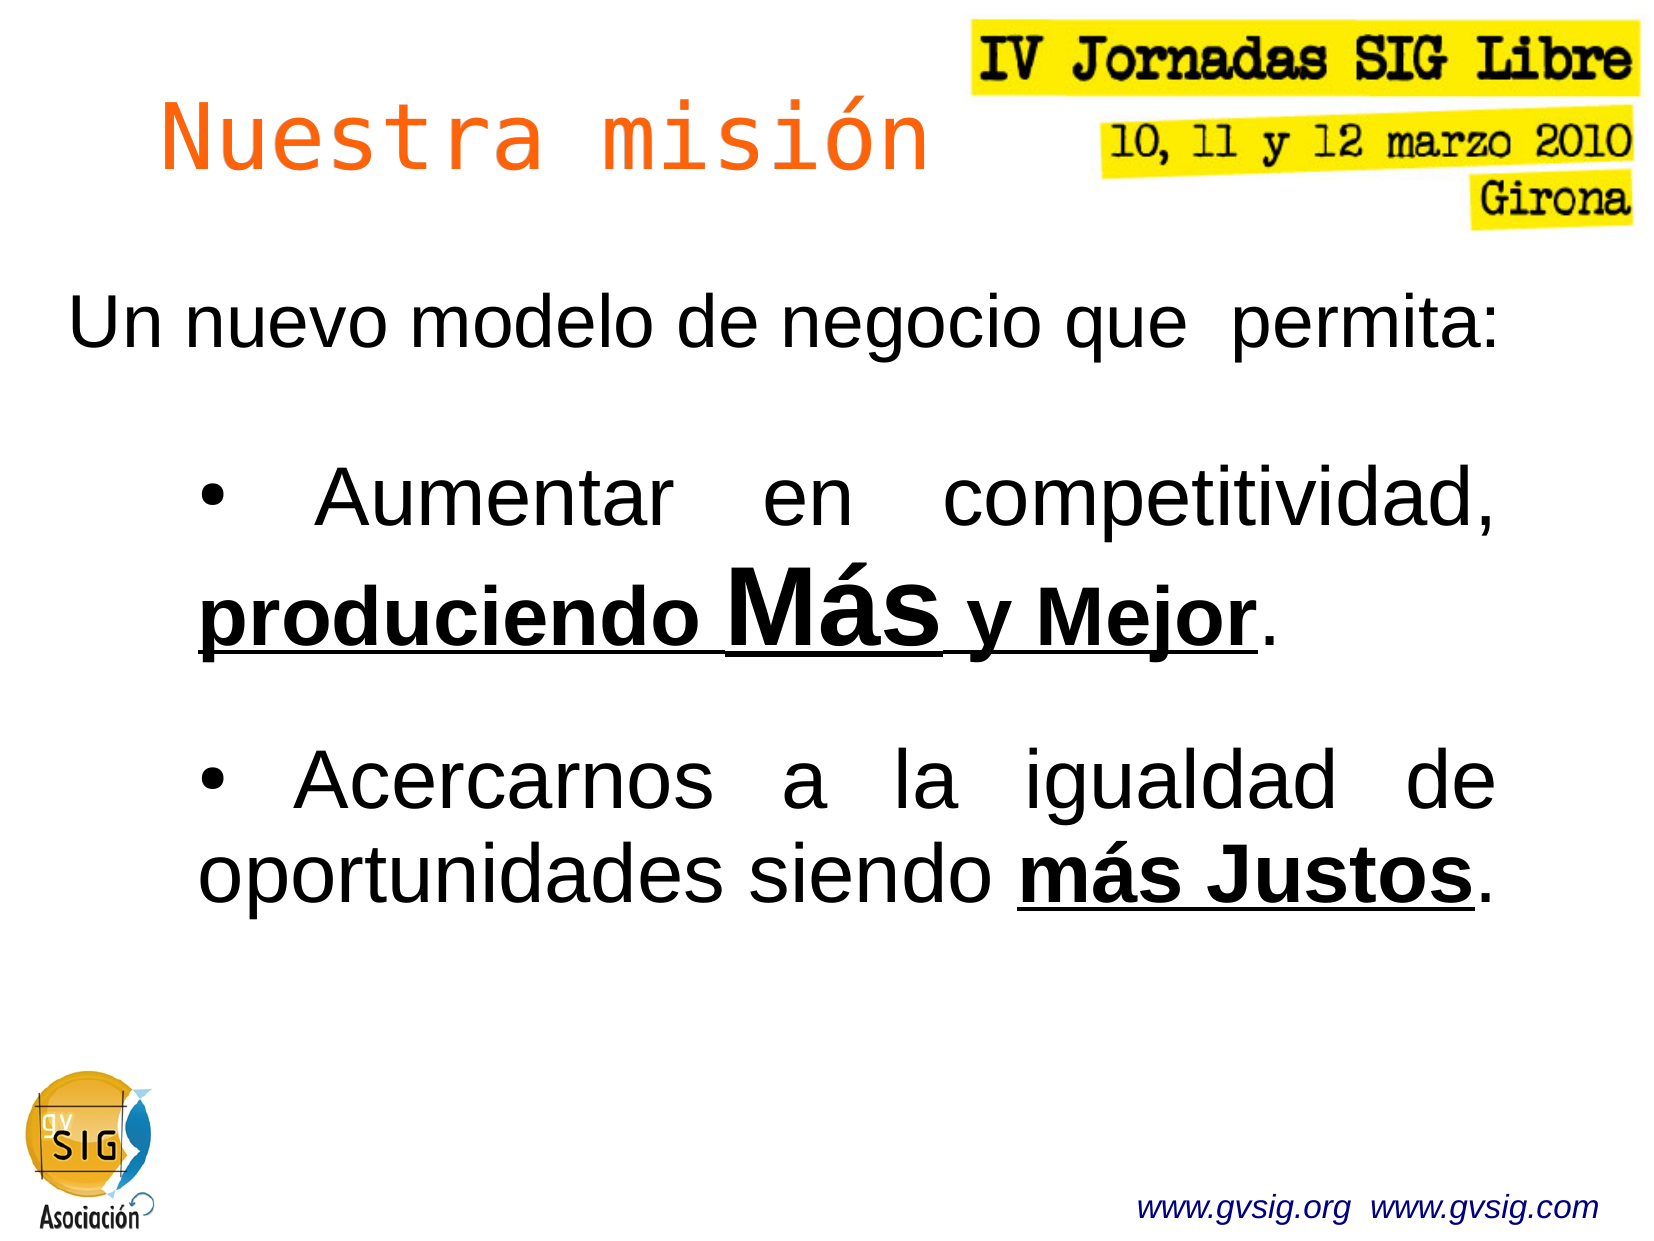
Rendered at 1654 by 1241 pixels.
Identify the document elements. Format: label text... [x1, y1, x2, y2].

picture [0, 1062, 178, 1241]
text_box Aumentar en competitividad, produciendo Más y Mejor. Acercarnos a la igualdad de oportunidades siendo más Justos. [183, 442, 1542, 989]
text_box Un nuevo modelo de negocio que permita: [53, 271, 1619, 380]
text_box Nuestra misión [0, 77, 1253, 199]
picture [956, 0, 1654, 276]
